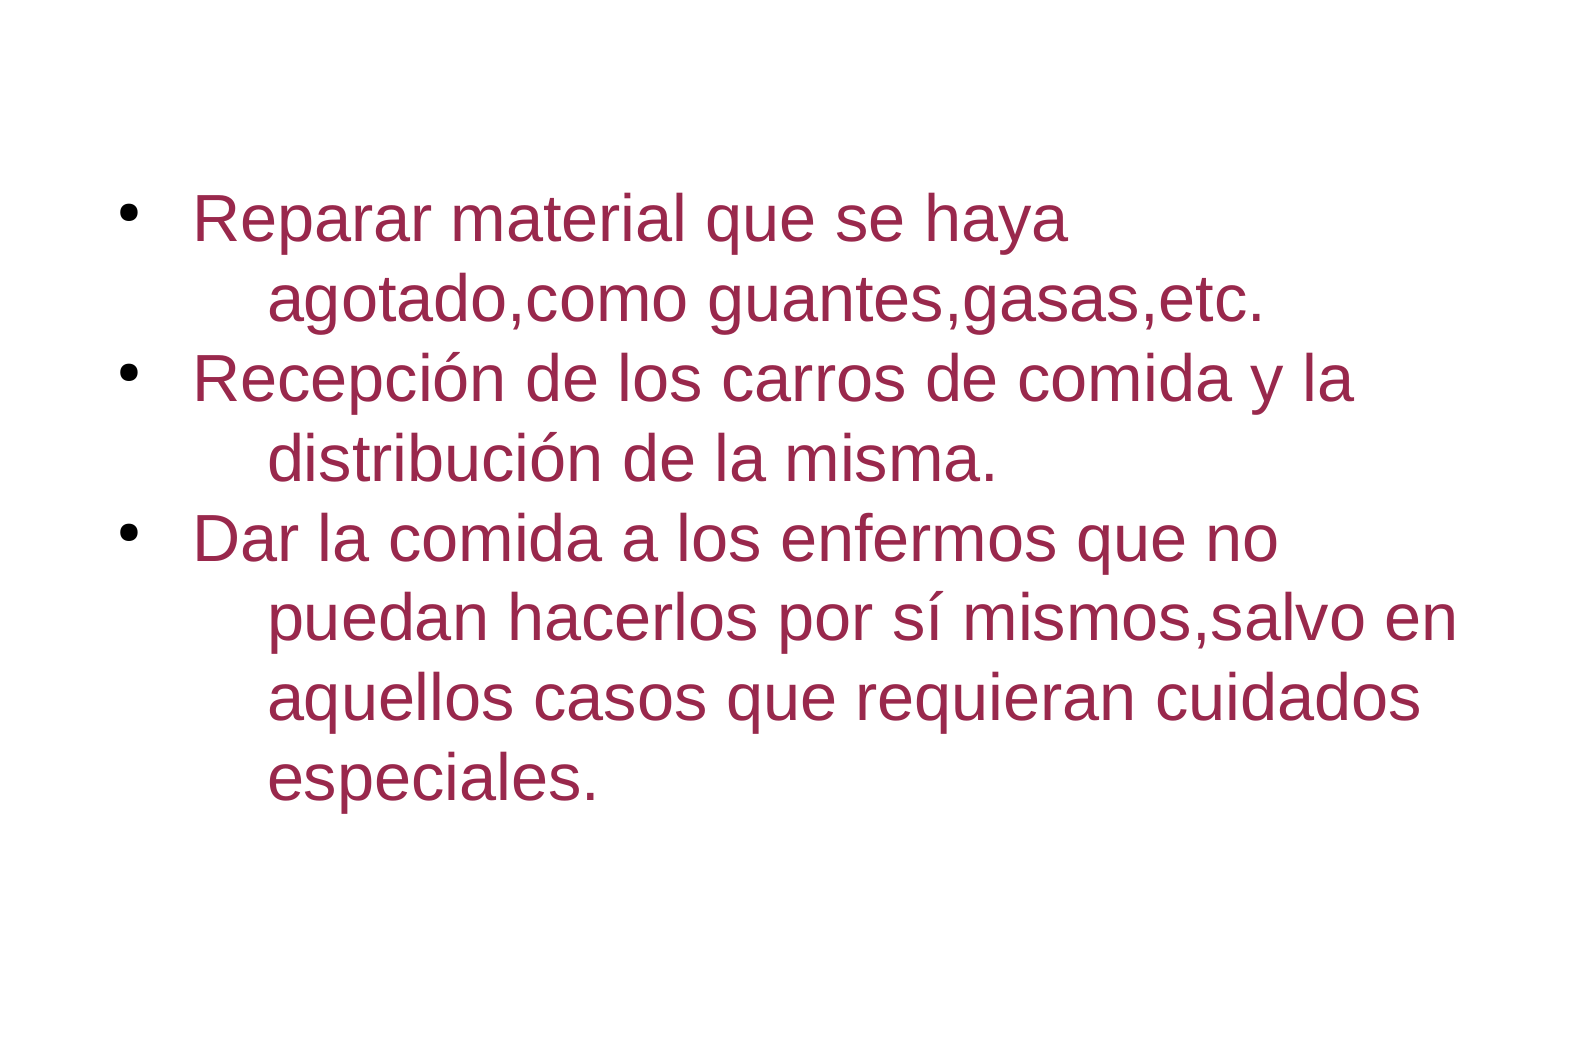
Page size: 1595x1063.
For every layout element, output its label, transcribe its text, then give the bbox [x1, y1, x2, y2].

subtitle Reparar material que se haya agotado,como guantes,gasas,etc. Recepción de los carros de comida y la distribución de la misma. Dar la comida a los enfermos que no puedan hacerlos por sí mismos,salvo en aquellos casos que requieran cuidados especiales. [117, 98, 1479, 971]
